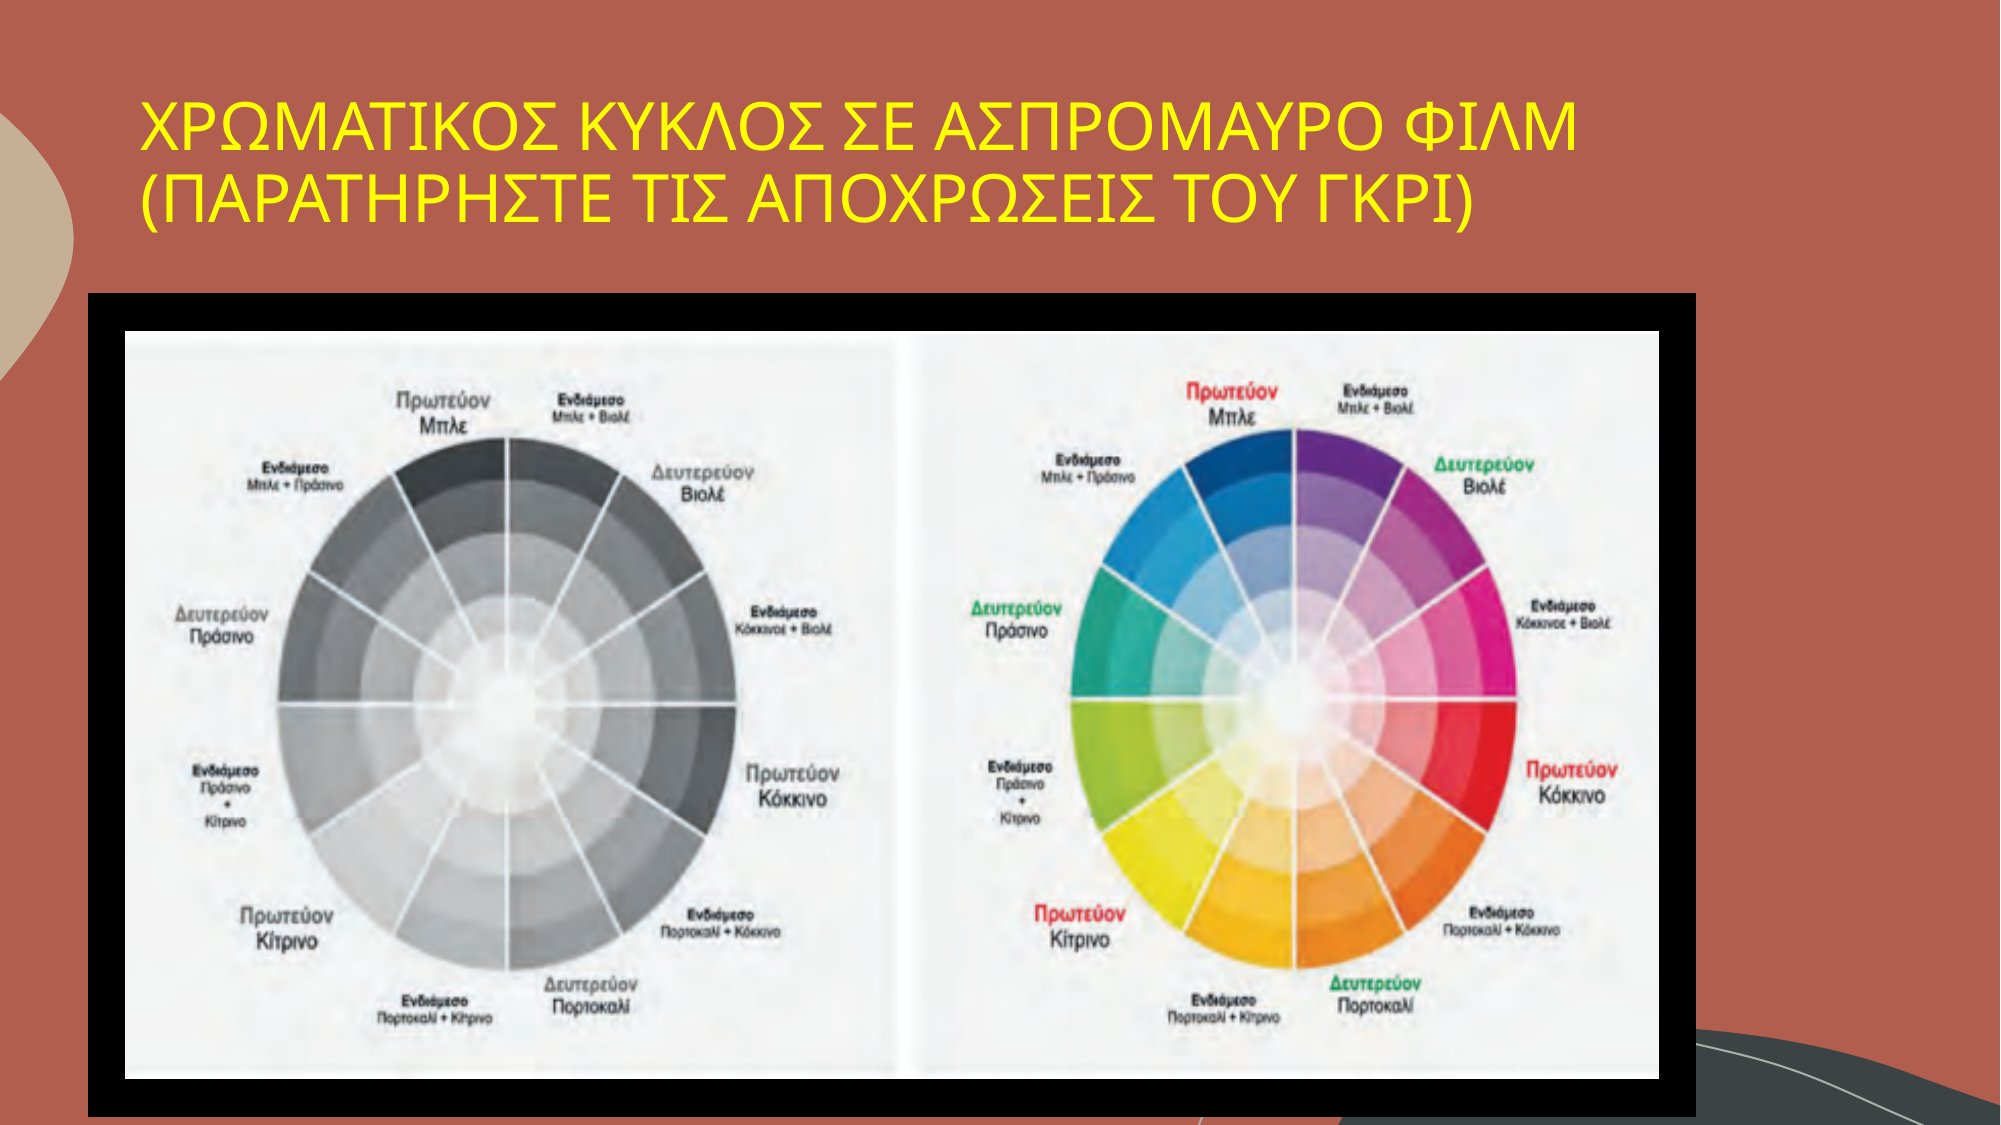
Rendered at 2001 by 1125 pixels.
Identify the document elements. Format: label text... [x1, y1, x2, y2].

picture [125, 330, 1659, 1080]
title ΧΡΩΜΑΤΙΚΟΣ ΚΥΚΛΟΣ ΣΕ ΑΣΠΡΟΜΑΥΡΟ ΦΙΛΜ (ΠΑΡΑΤΗΡΗΣΤΕ ΤΙΣ ΑΠΟΧΡΩΣΕΙΣ ΤΟΥ ΓΚΡΙ) [125, 83, 1636, 247]
